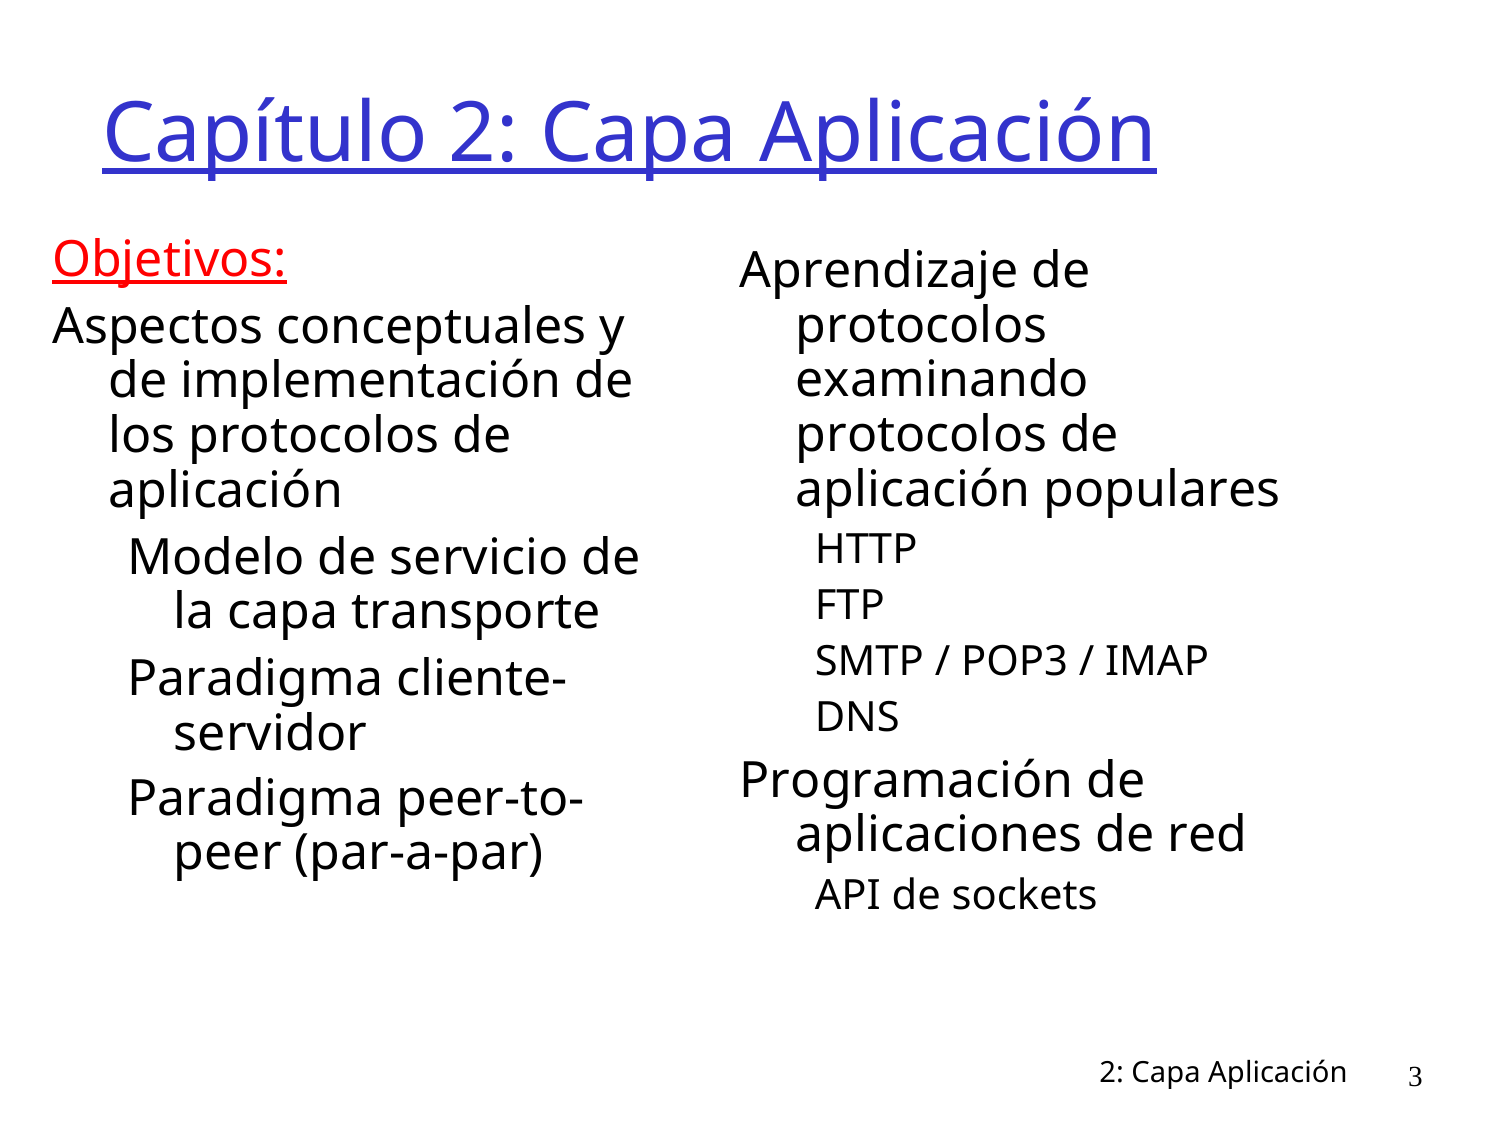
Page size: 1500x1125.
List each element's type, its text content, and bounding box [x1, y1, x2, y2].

list Objetivos: Aspectos conceptuales y de implementación de los protocolos de aplicación Modelo de servicio de la capa transporte Paradigma cliente-servidor Paradigma peer-to-peer (par-a-par) [37, 224, 676, 988]
list Aprendizaje de protocolos examinando protocolos de aplicación populares HTTP FTP SMTP / POP3 / IMAP DNS Programación de aplicaciones de red API de sockets [725, 236, 1327, 1000]
title Capítulo 2: Capa Aplicación [87, 37, 1363, 225]
